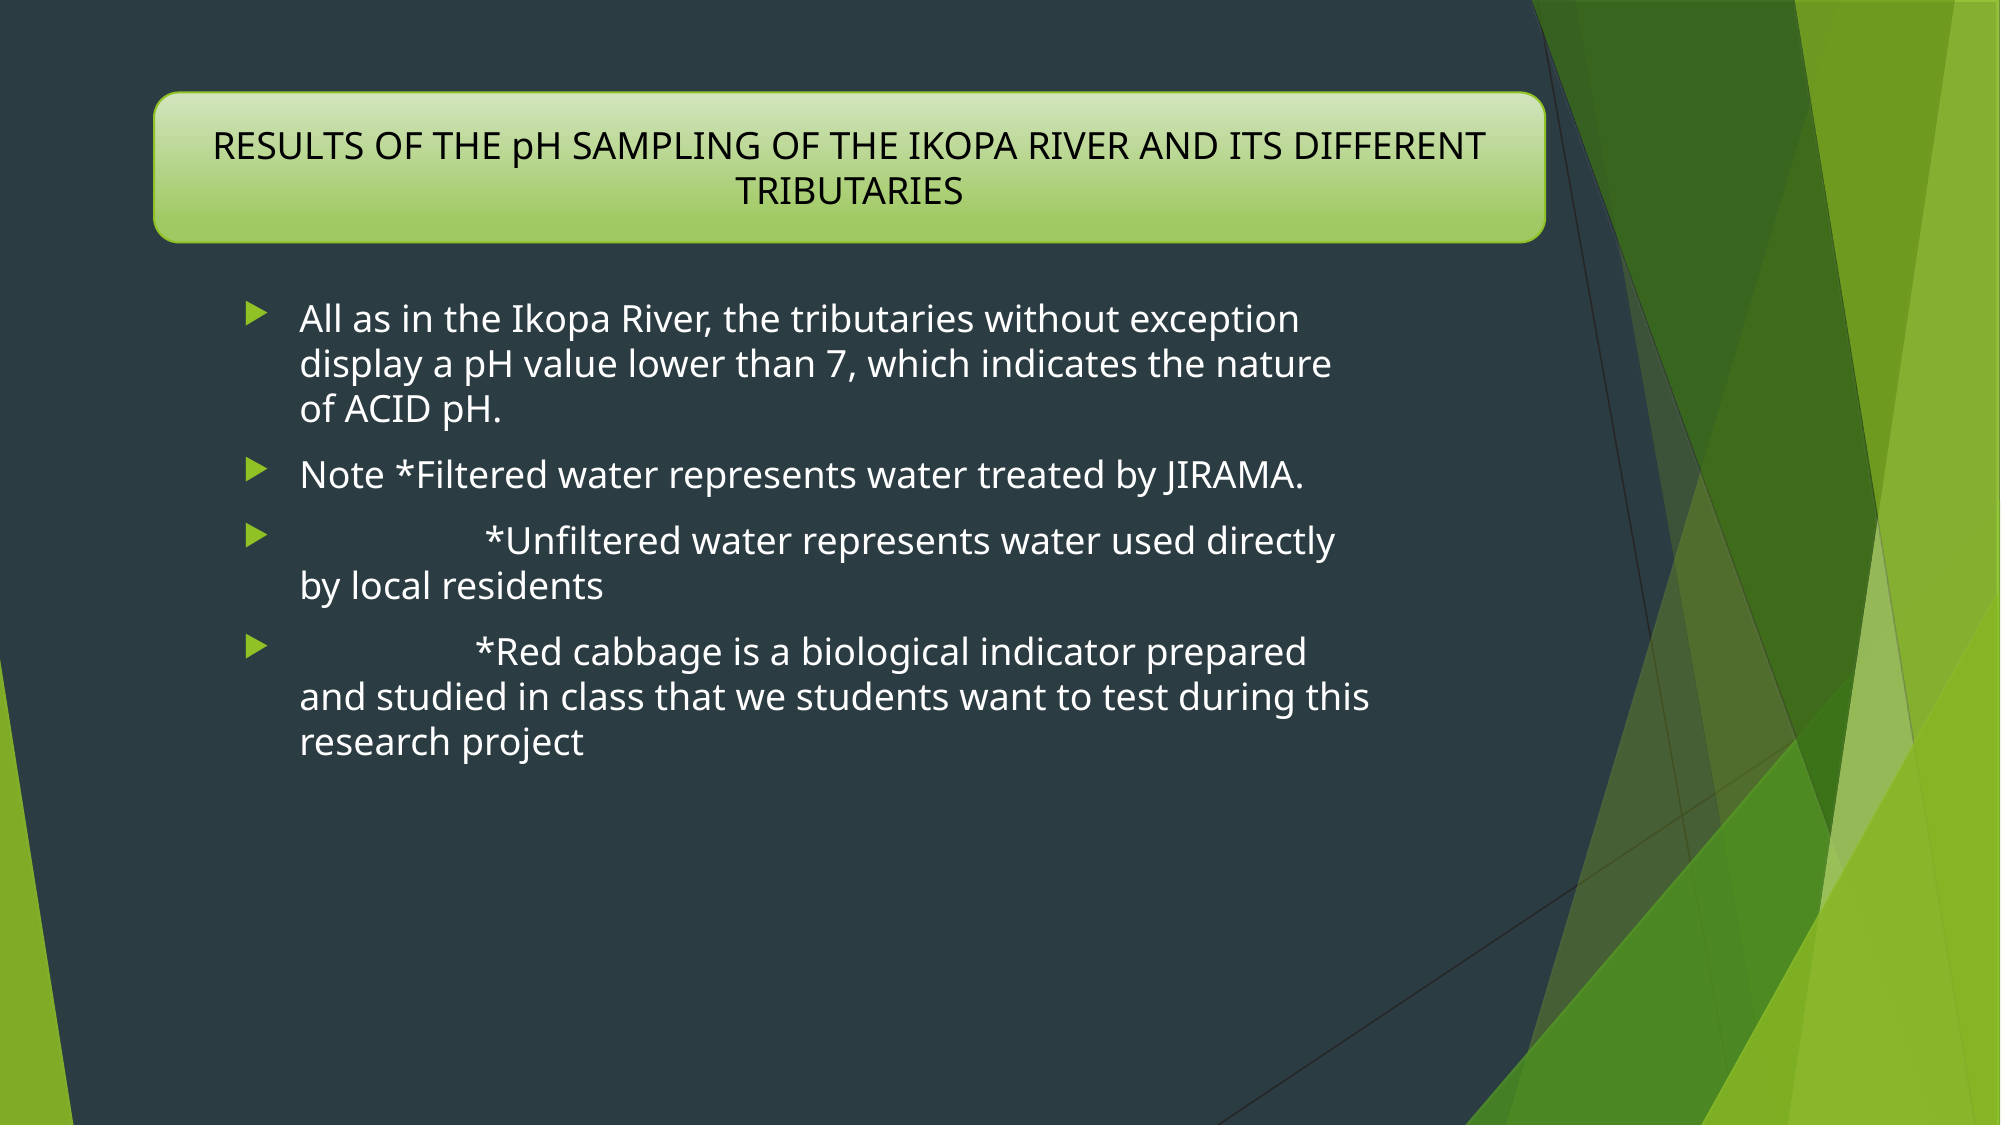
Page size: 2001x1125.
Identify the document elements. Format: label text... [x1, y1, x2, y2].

list All as in the Ikopa River, the tributaries without exception display a pH value lower than 7, which indicates the nature of ACID pH. Note *Filtered water represents water treated by JIRAMA. *Unfiltered water represents water used directly by local residents *Red cabbage is a biological indicator prepared and studied in class that we students want to test during this research project [228, 287, 1392, 1007]
text_box RESULTS OF THE pH SAMPLING OF THE IKOPA RIVER AND ITS DIFFERENT TRIBUTARIES [154, 92, 1546, 243]
